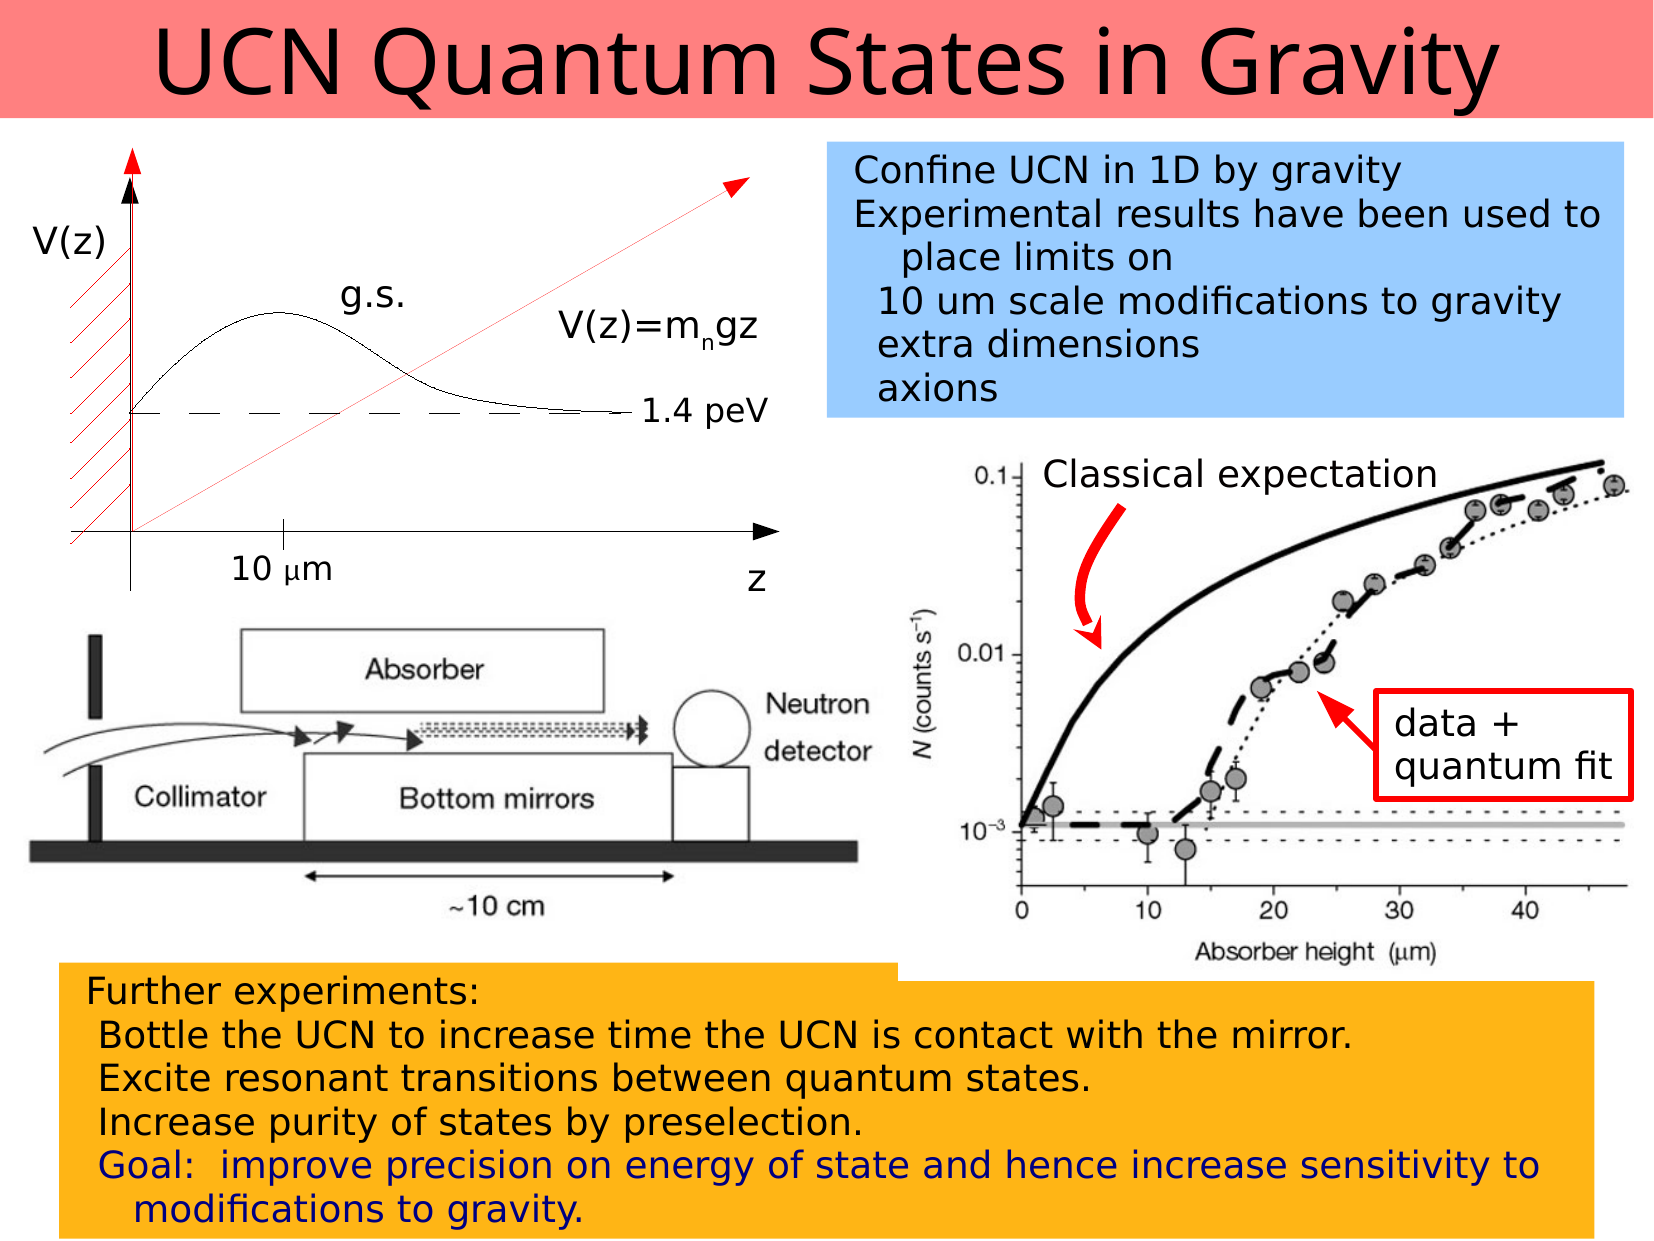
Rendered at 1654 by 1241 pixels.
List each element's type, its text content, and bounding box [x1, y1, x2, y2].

text_box Classical expectation [1027, 445, 1455, 505]
text_box V(z) [17, 212, 123, 271]
text_box Confine UCN in 1D by gravity Experimental results have been used to place limits on 10 um scale modifications to gravity extra dimensions axions [826, 141, 1625, 418]
text_box g.s. [324, 265, 422, 325]
text_box V(z)=mngz [543, 295, 774, 363]
text_box z [732, 549, 782, 608]
text_box 1.4 peV [625, 383, 784, 438]
picture [23, 617, 895, 939]
text_box data + quantum fit [1375, 690, 1632, 799]
picture [898, 435, 1654, 981]
text_box UCN Quantum States in Gravity [0, 0, 1654, 119]
text_box 10 m [215, 542, 373, 596]
text_box Further experiments: Bottle the UCN to increase time the UCN is contact with the mirror. Excite resonant transitions between quantum states. Increase purity of states by preselection. Goal: improve precision on energy of state and hence increase sensitivity to modifications to gravity. [59, 962, 1595, 1239]
